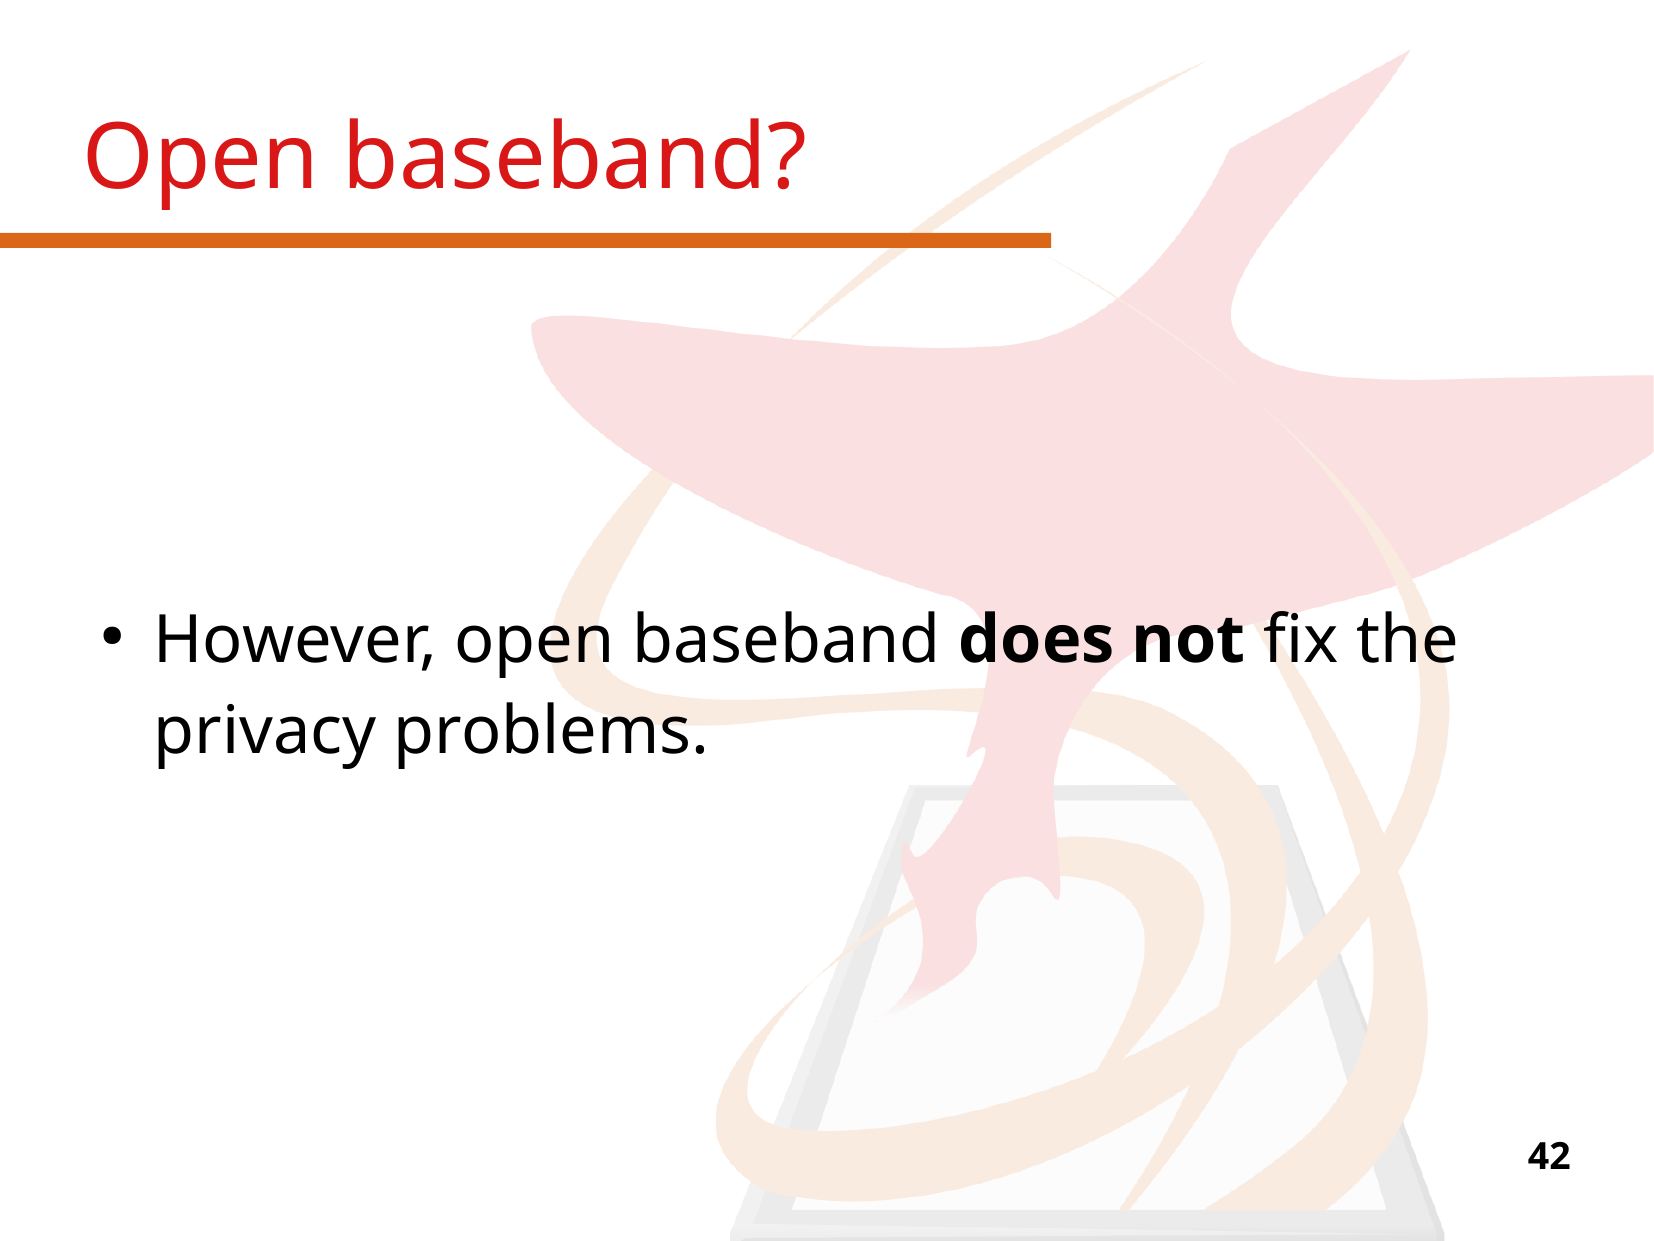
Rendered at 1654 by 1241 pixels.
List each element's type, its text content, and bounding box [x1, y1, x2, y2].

picture [531, 49, 1654, 1241]
list However, open baseband does not fix the privacy problems. [82, 290, 1571, 1075]
title Open baseband? [82, 49, 1571, 257]
